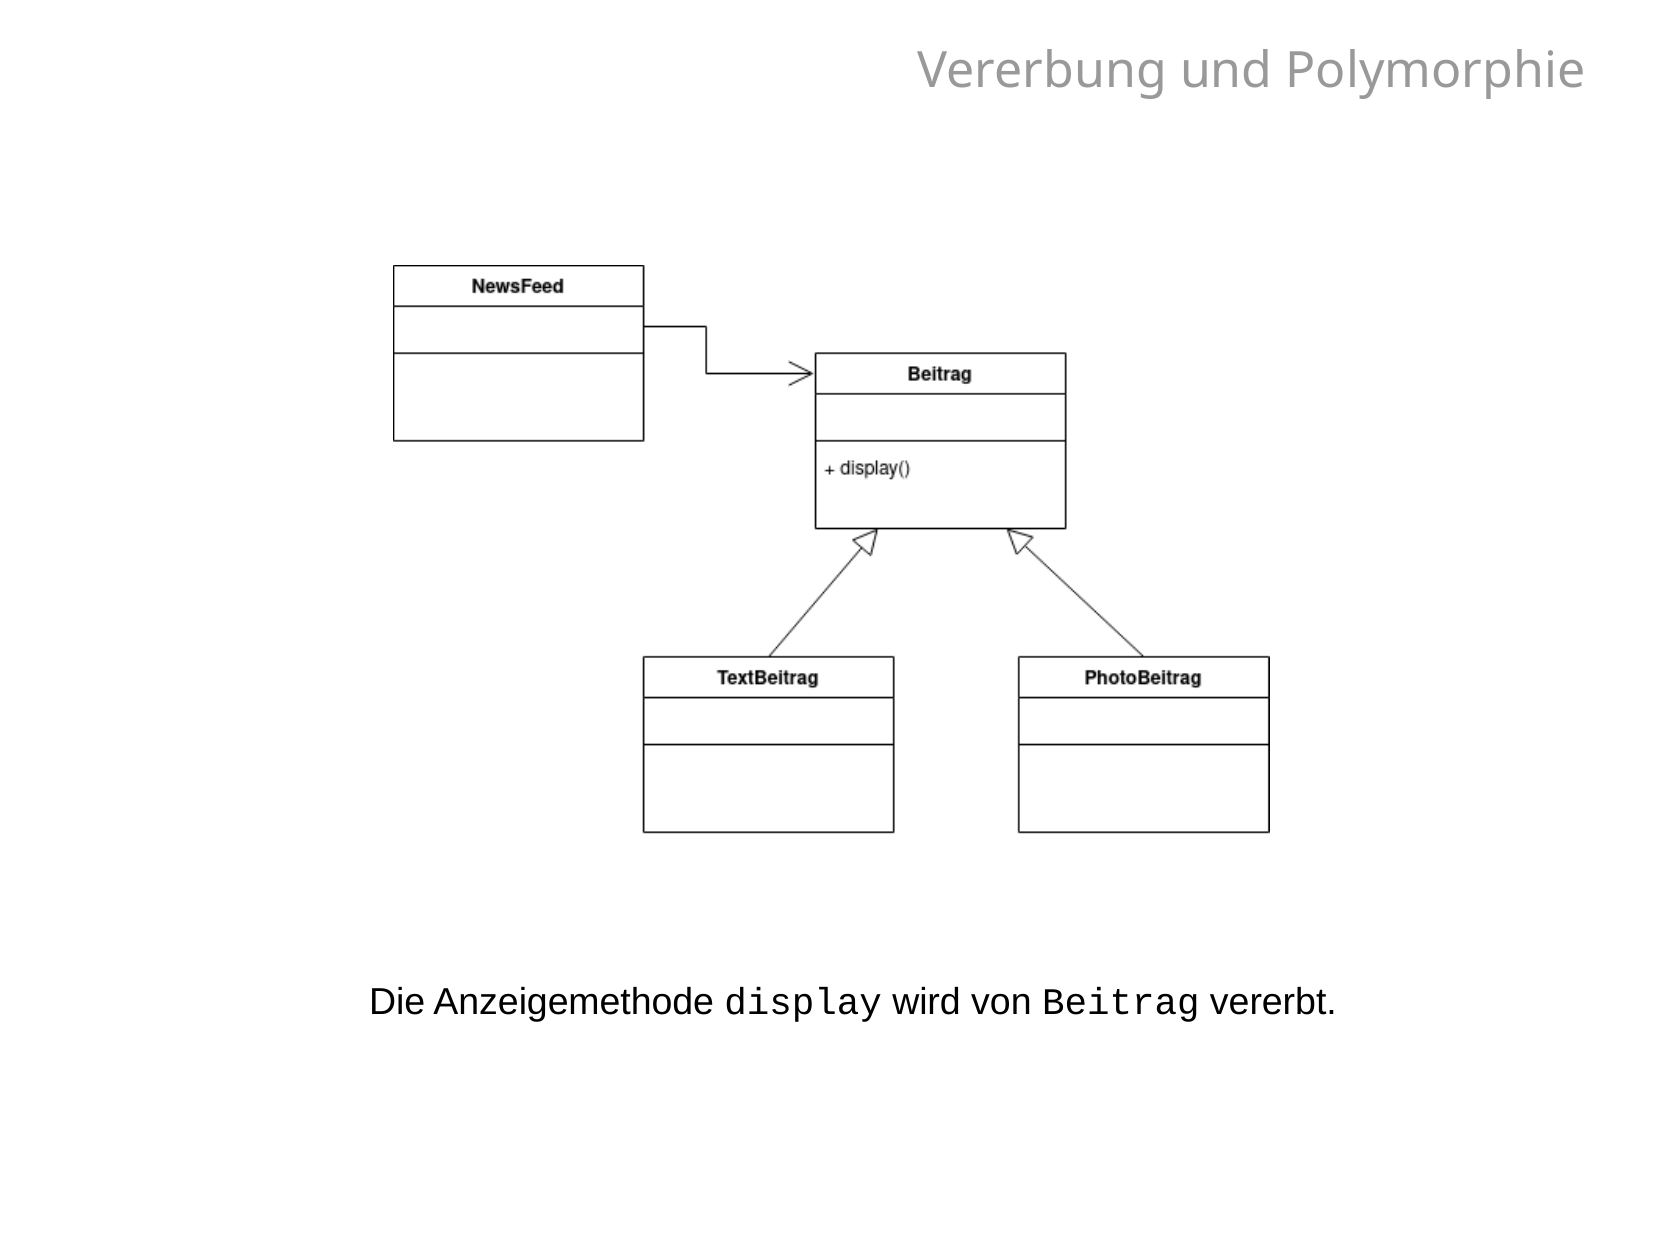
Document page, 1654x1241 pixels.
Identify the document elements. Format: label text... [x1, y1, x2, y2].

text_box Die Anzeigemethode display wird von Beitrag vererbt. [354, 973, 1388, 1034]
picture [393, 265, 1270, 838]
text_box Vererbung und Polymorphie [59, 29, 1625, 119]
